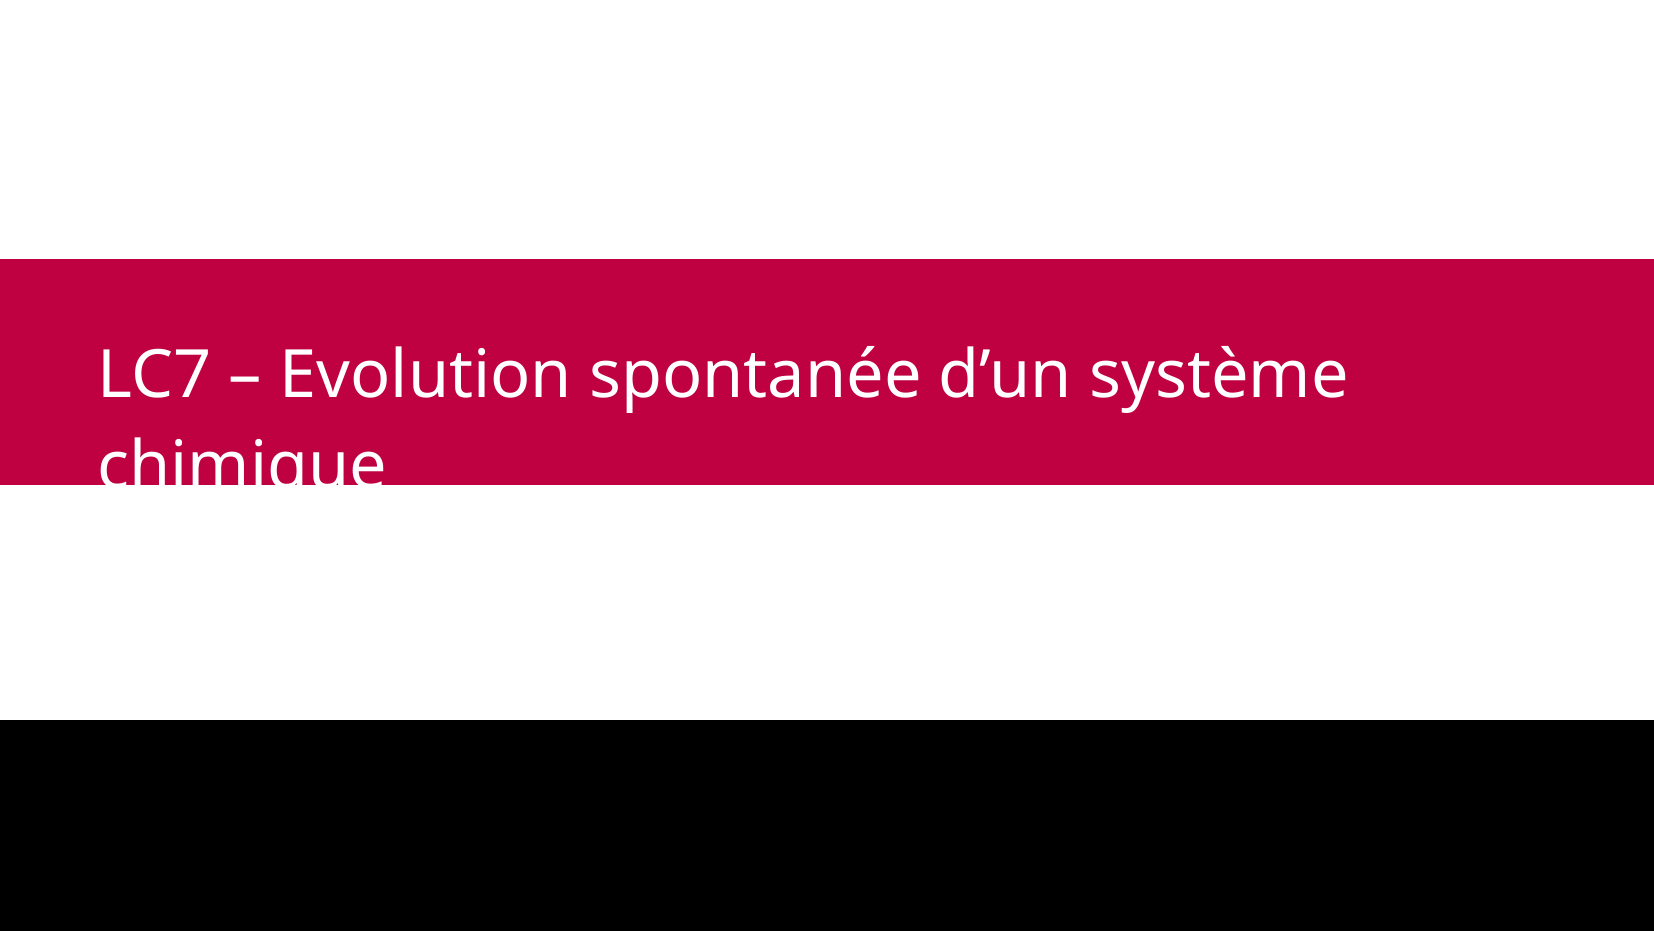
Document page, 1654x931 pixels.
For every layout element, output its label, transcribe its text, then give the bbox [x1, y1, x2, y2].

text_box [0, 720, 1654, 931]
text_box LC7 – Evolution spontanée d’un système chimique [82, 319, 1654, 591]
text_box [0, 259, 1654, 485]
